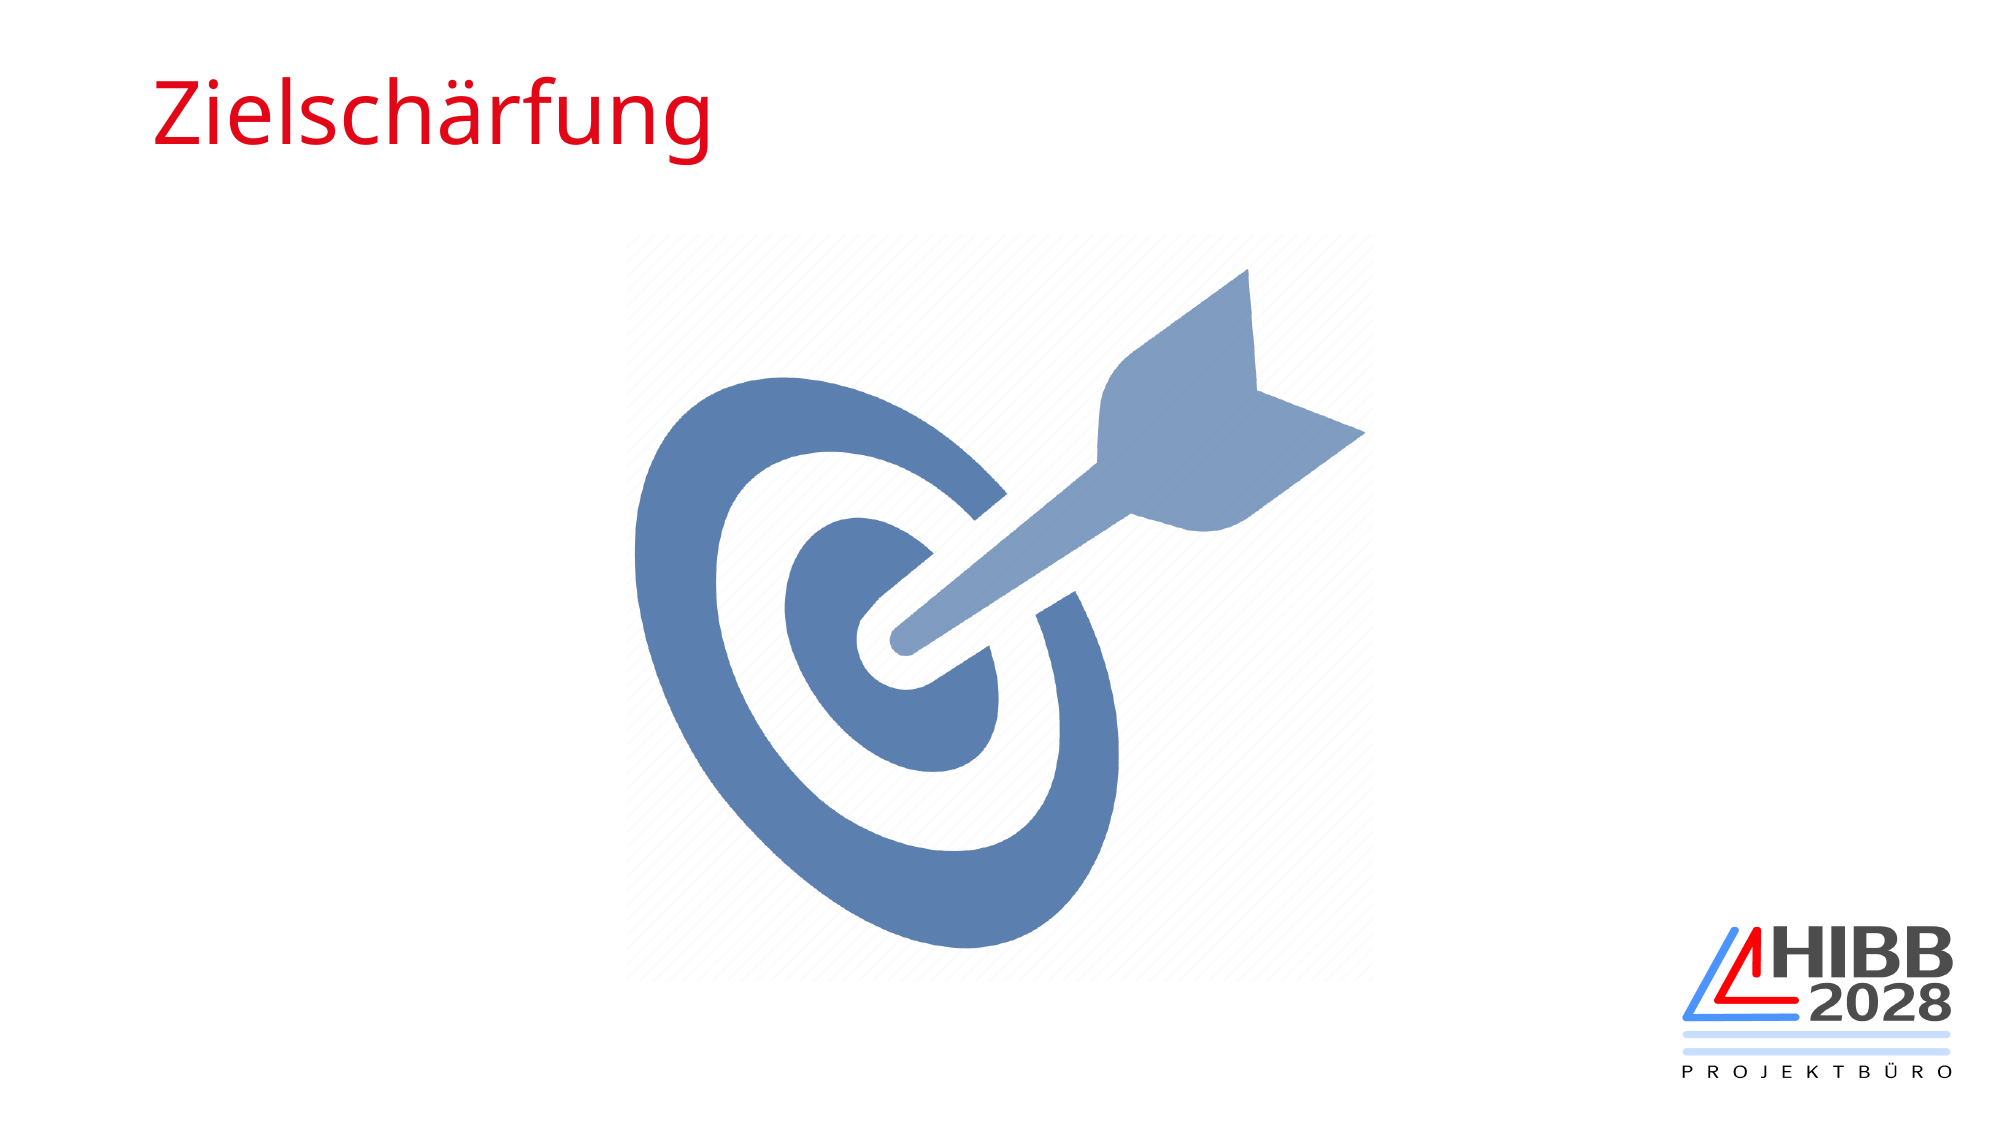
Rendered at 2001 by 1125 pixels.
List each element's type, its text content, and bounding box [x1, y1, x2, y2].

picture [1641, 901, 2000, 1090]
picture [627, 234, 1373, 981]
title Zielschärfung [137, 59, 1863, 278]
